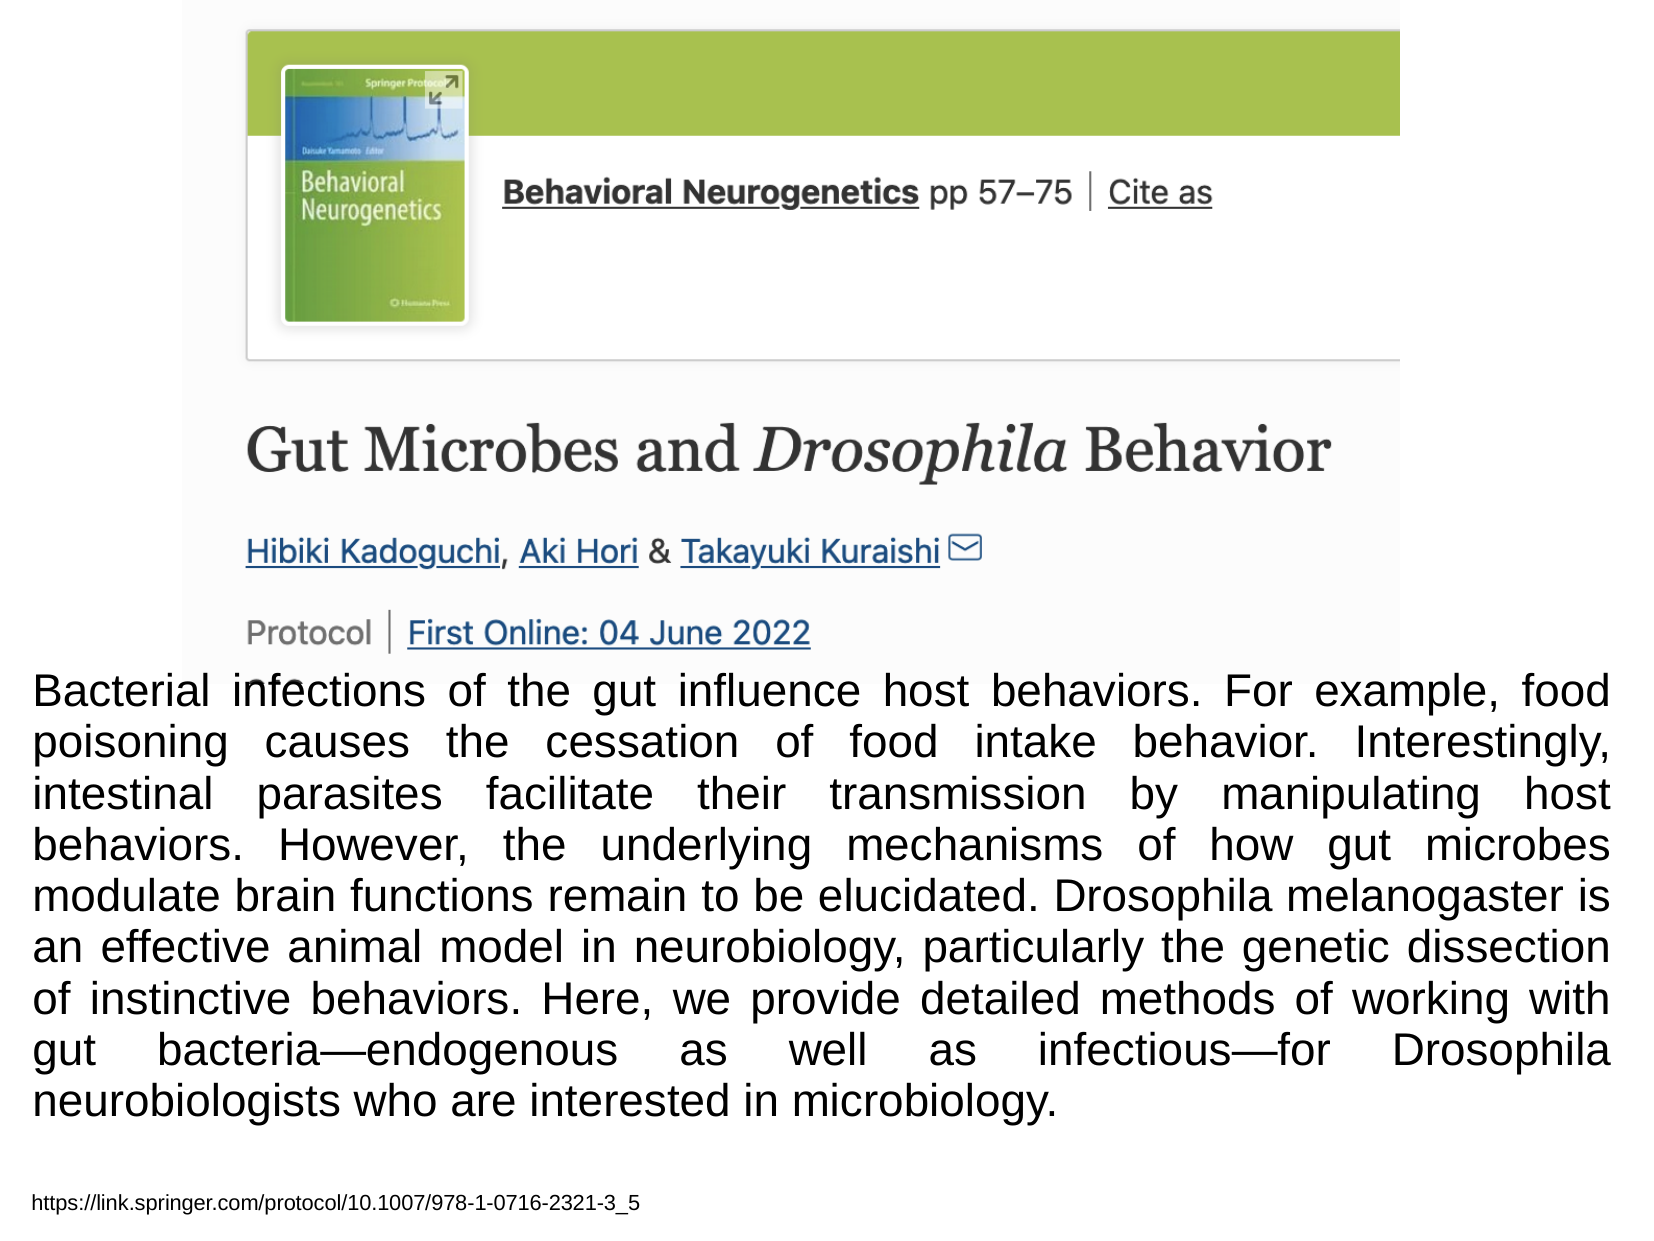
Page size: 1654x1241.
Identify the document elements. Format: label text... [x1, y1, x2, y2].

picture [182, 0, 1400, 657]
text_box https://link.springer.com/protocol/10.1007/978-1-0716-2321-3_5 [16, 1183, 1101, 1241]
text_box Bacterial infections of the gut influence host behaviors. For example, food poisoning causes the cessation of food intake behavior. Interestingly, intestinal parasites facilitate their transmission by manipulating host behaviors. However, the underlying mechanisms of how gut microbes modulate brain functions remain to be elucidated. Drosophila melanogaster is an effective animal model in neurobiology, particularly the genetic dissection of instinctive behaviors. Here, we provide detailed methods of working with gut bacteria—endogenous as well as infectious—for Drosophila neurobiologists who are interested in microbiology. [17, 657, 1627, 1134]
